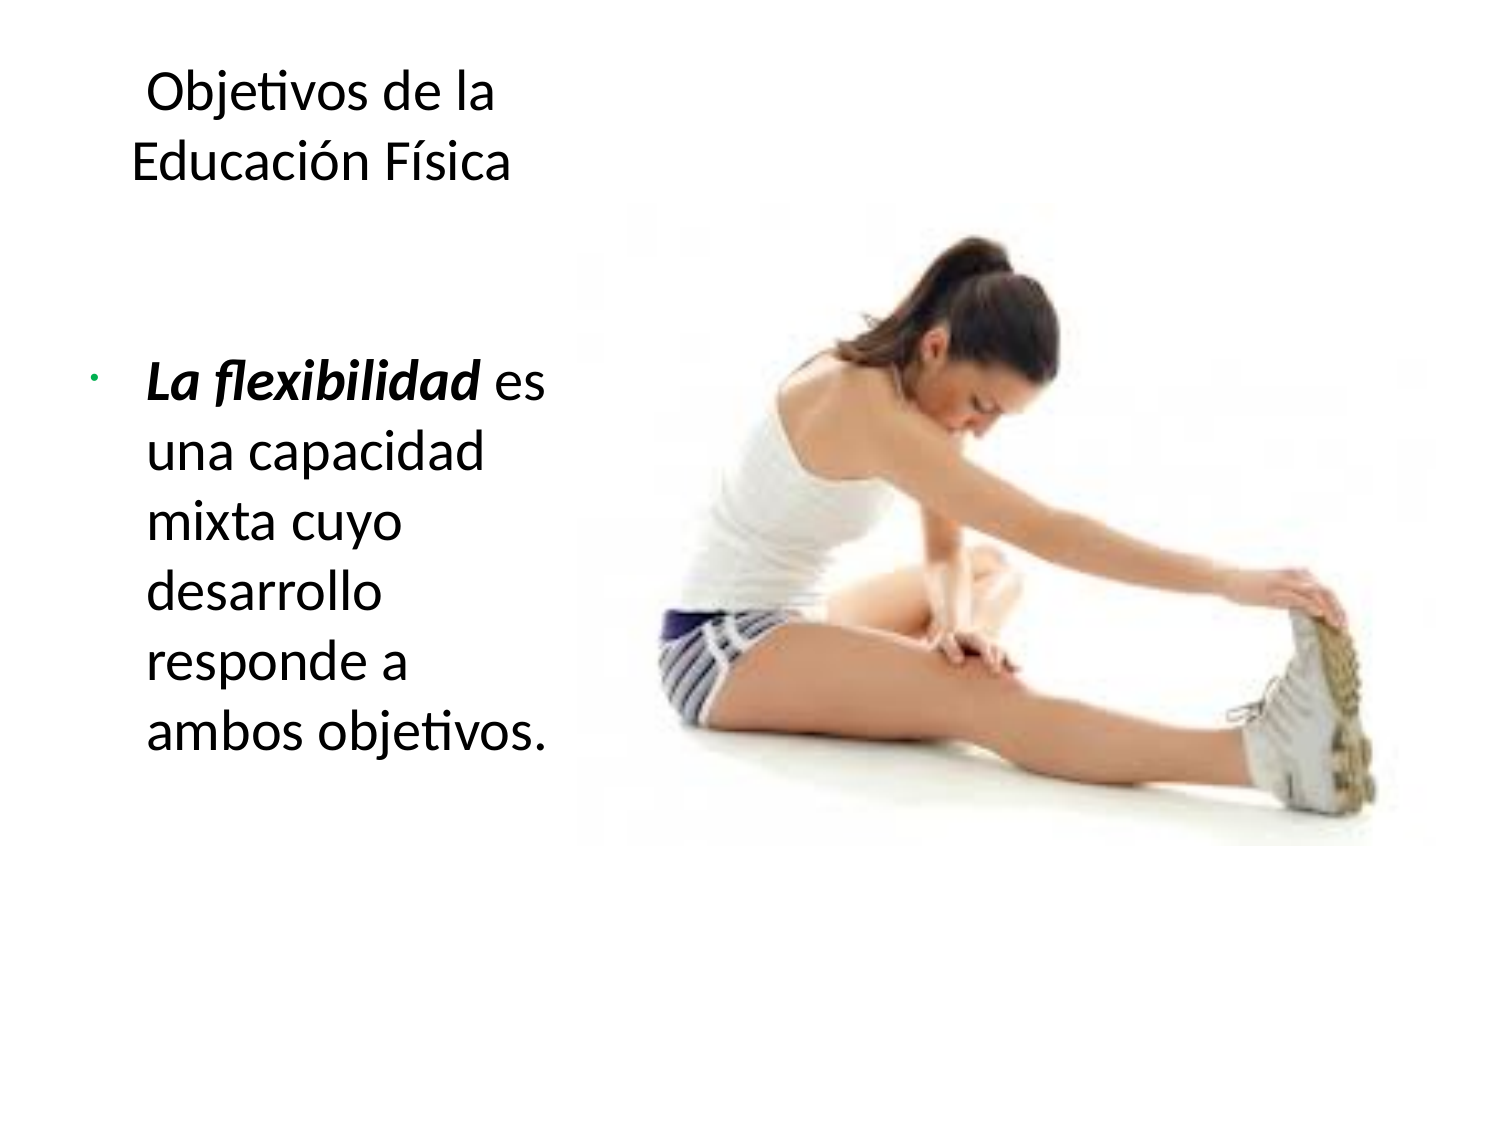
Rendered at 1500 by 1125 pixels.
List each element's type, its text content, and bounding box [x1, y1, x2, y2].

title Objetivos de la Educación Física [75, 44, 569, 235]
list La flexibilidad es una capacidad mixta cuyo desarrollo responde a ambos objetivos. [75, 235, 569, 1005]
picture [577, 203, 1436, 846]
